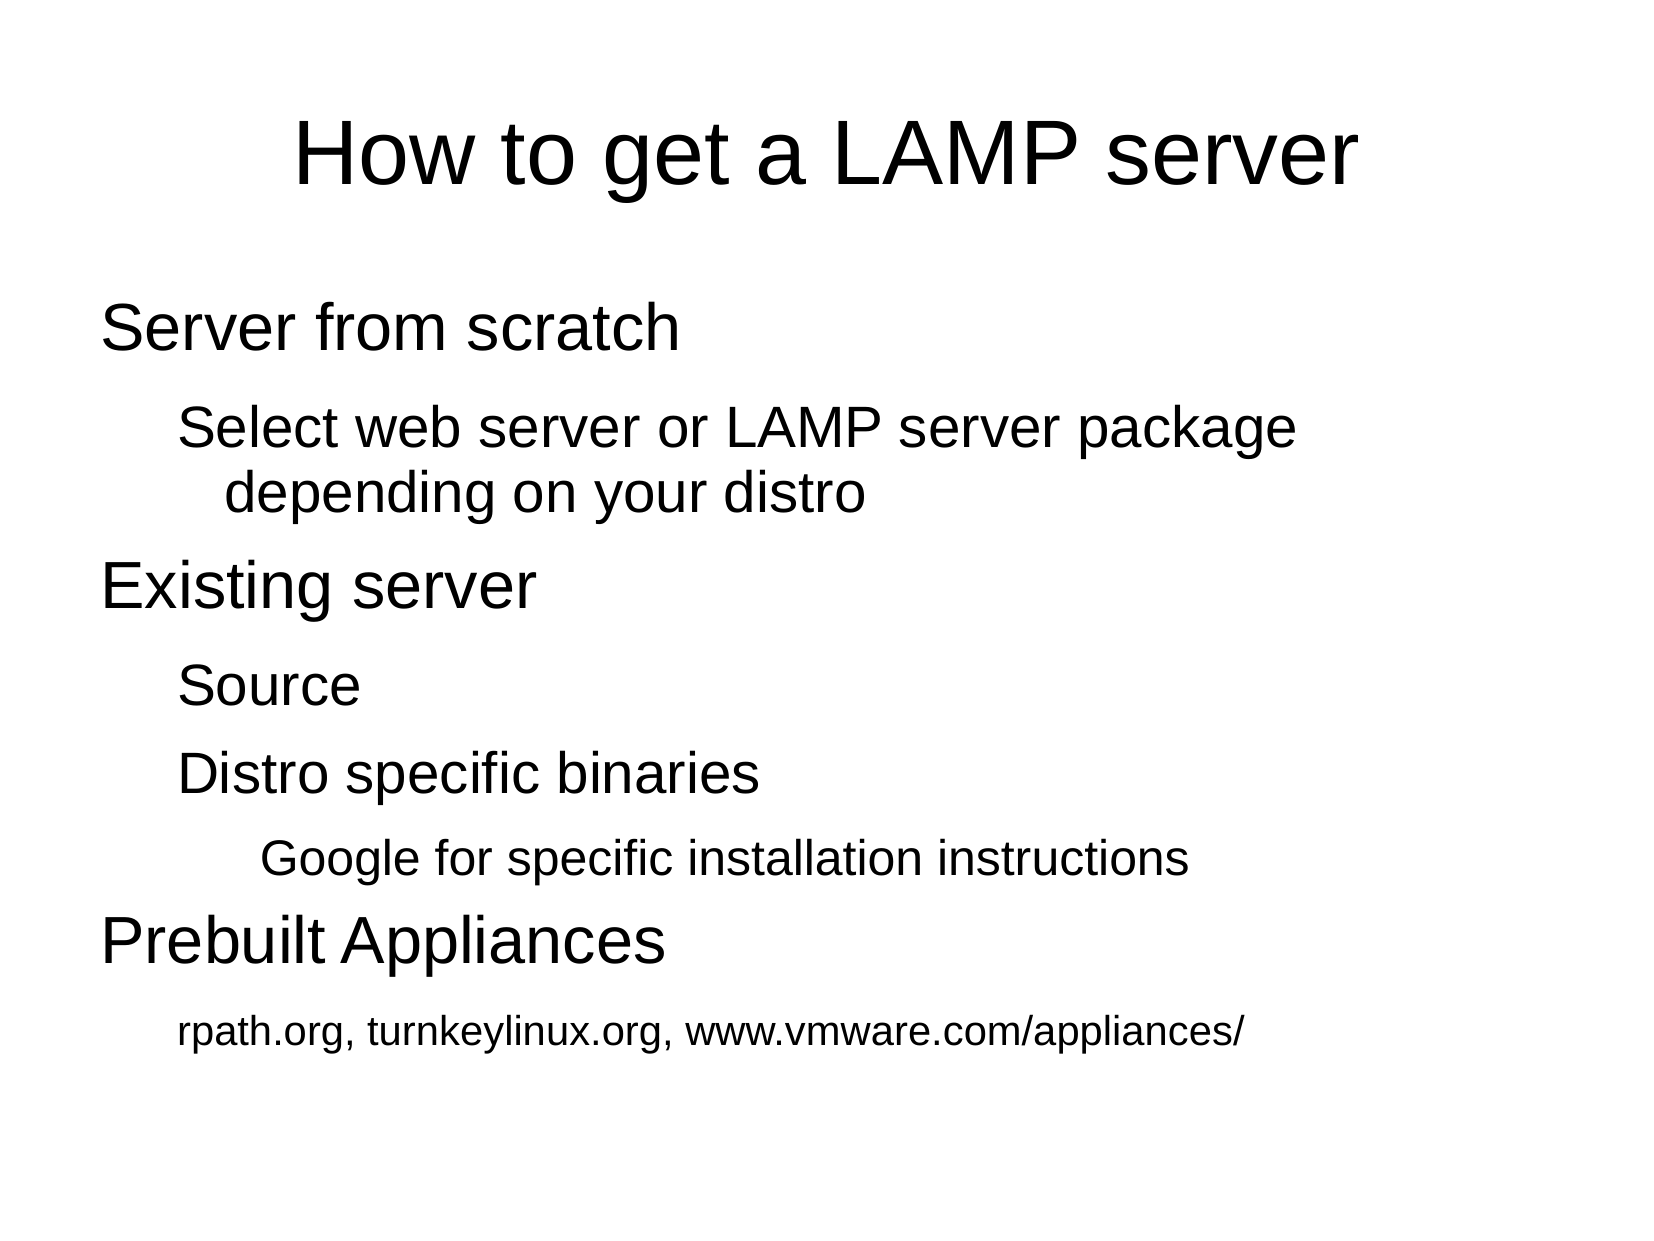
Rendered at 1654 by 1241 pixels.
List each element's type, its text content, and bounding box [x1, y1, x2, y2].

title How to get a LAMP server [82, 56, 1571, 250]
list Server from scratch Select web server or LAMP server package depending on your distro Existing server Source Distro specific binaries Google for specific installation instructions Prebuilt Appliances rpath.org, turnkeylinux.org, www.vmware.com/appliances/ [82, 290, 1571, 1094]
